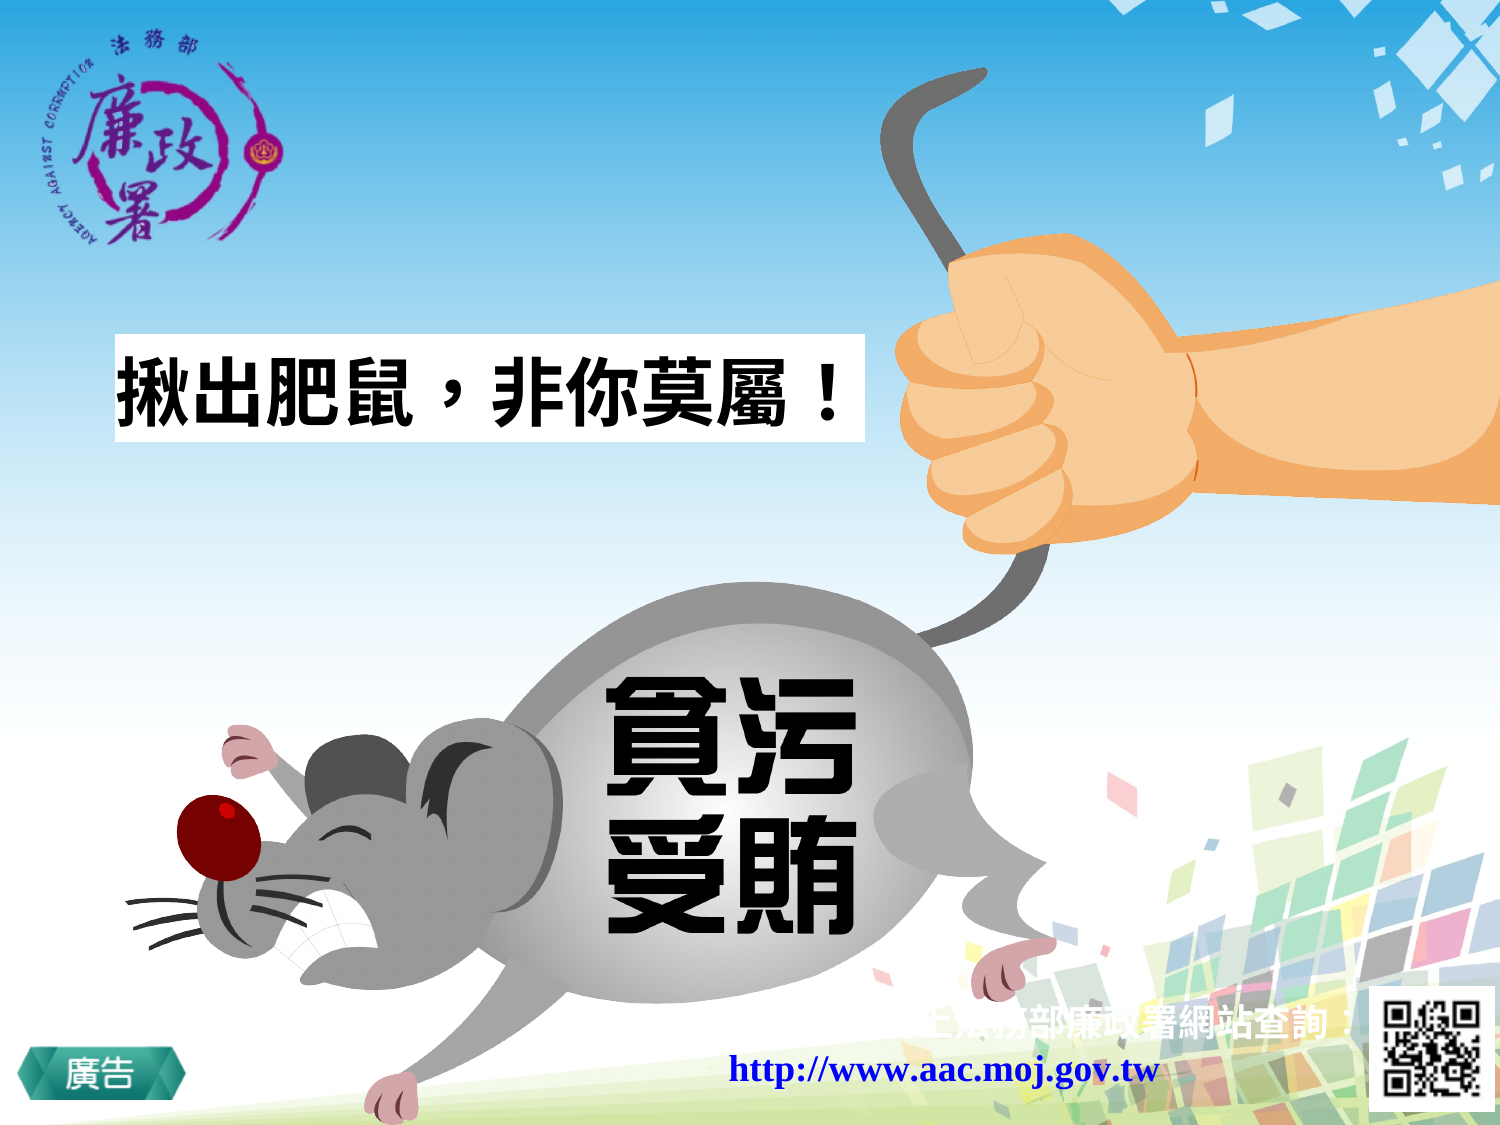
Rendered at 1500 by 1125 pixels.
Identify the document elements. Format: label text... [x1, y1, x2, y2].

title 揪出肥鼠，非你莫屬！ [100, 338, 892, 421]
text_box 更多訊息請上法務部廉政署網站查詢：http://www.aac.moj.gov.tw [713, 991, 1369, 1097]
picture [0, 0, 1500, 1125]
